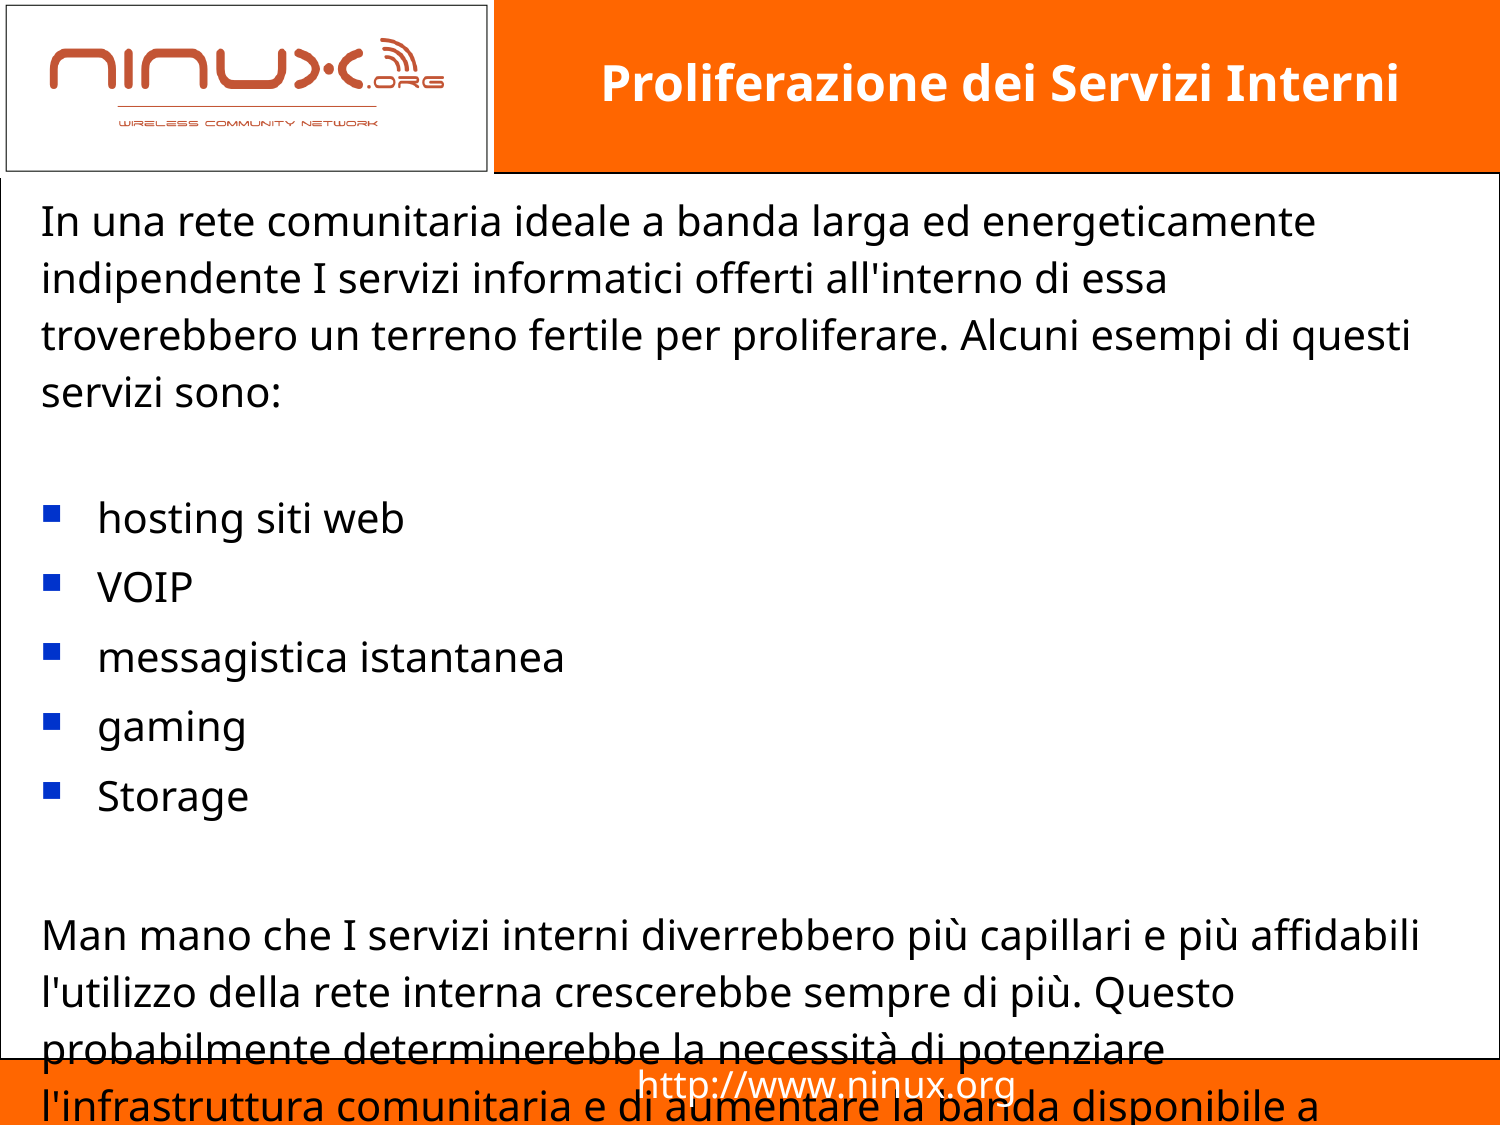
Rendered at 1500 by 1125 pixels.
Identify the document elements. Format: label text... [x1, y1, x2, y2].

text_box http://www.ninux.org [621, 1053, 1159, 1125]
picture [0, 0, 494, 178]
title Proliferazione dei Servizi Interni [501, 0, 1500, 165]
list In una rete comunitaria ideale a banda larga ed energeticamente indipendente I servizi informatici offerti all'interno di essa troverebbero un terreno fertile per proliferare. Alcuni esempi di questi servizi sono: hosting siti web VOIP messagistica istantanea gaming Storage Man mano che I servizi interni diverrebbero più capillari e più affidabili l'utilizzo della rete interna crescerebbe sempre di più. Questo probabilmente determinerebbe la necessità di potenziare l'infrastruttura comunitaria e di aumentare la banda disponibile a livello locale. [25, 183, 1447, 1022]
